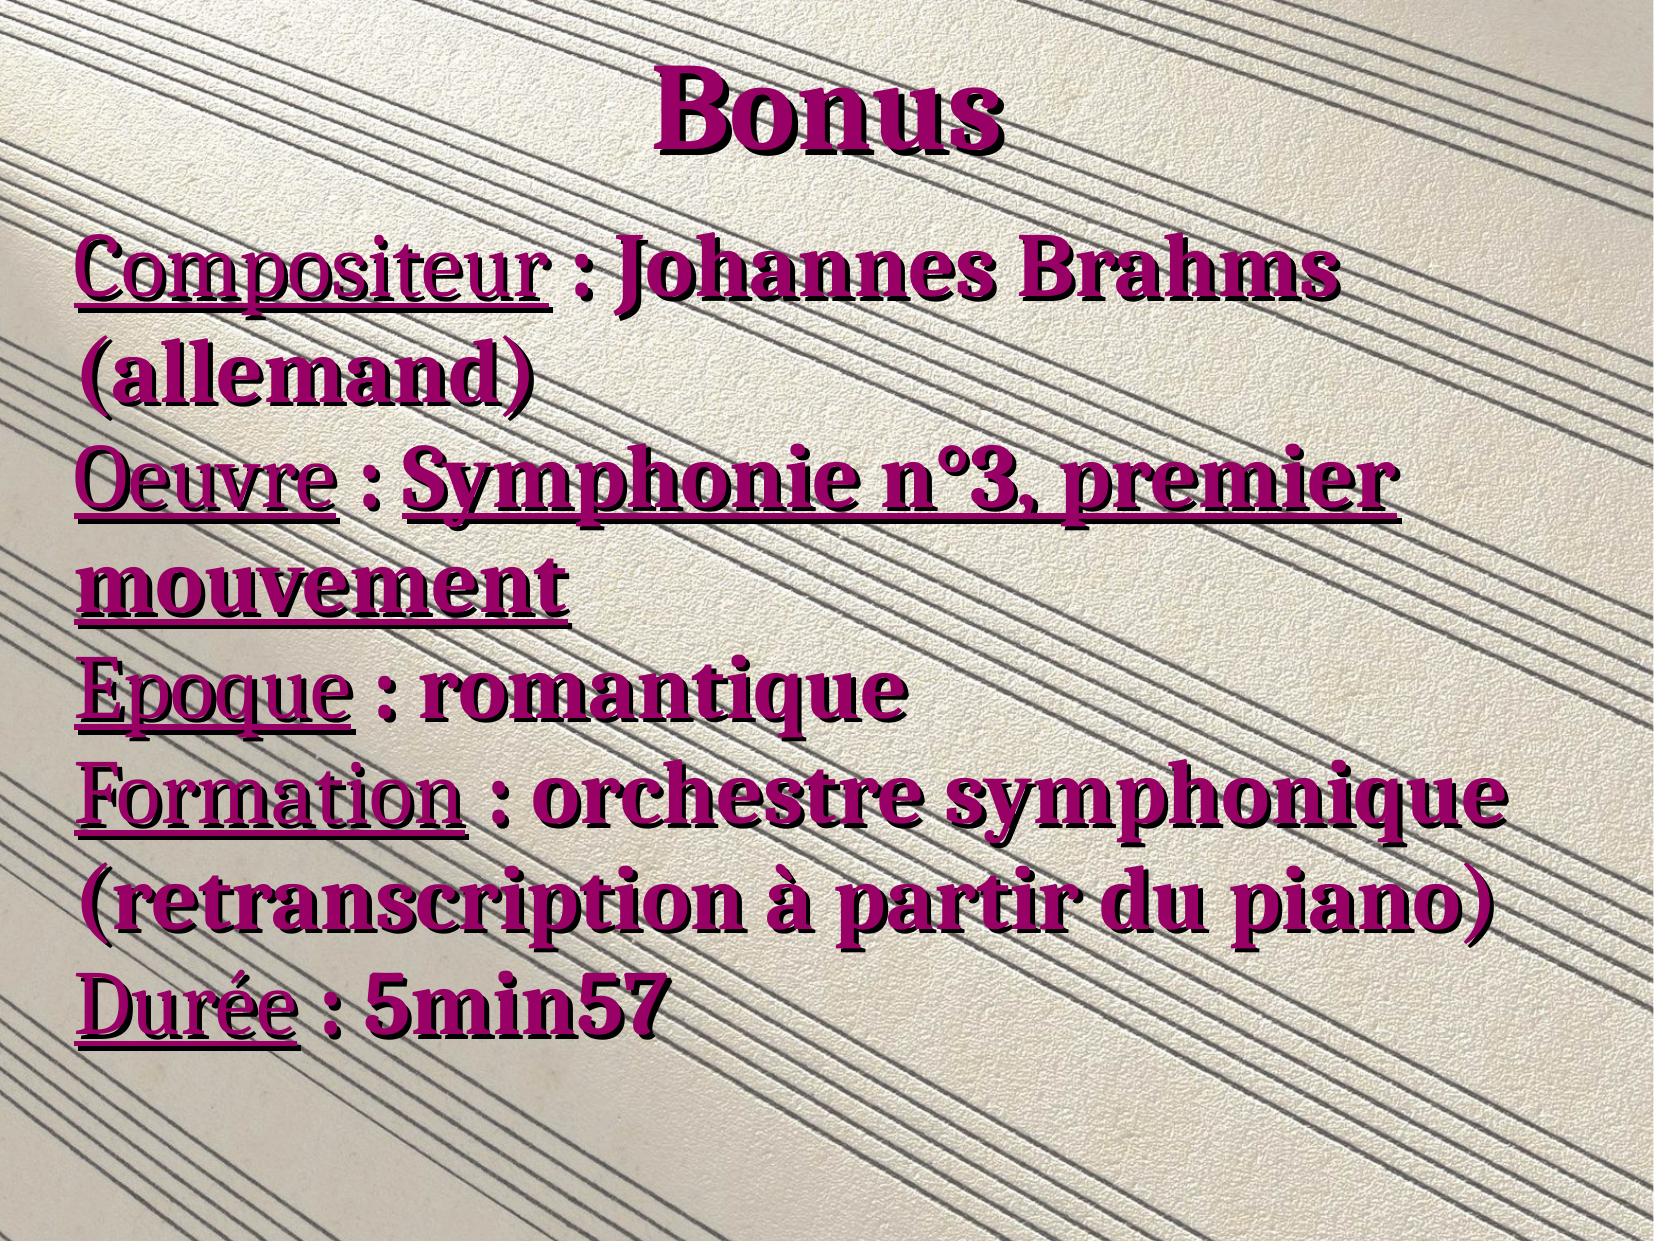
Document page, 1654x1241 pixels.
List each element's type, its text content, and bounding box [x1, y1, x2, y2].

text_box Bonus [442, 29, 1211, 384]
text_box Compositeur : Johannes Brahms (allemand) Oeuvre : Symphonie n°3, premier mouvement Epoque : romantique Formation : orchestre symphonique (retranscription à partir du piano) Durée : 5min57 [59, 206, 1654, 1241]
picture [0, 0, 1654, 1241]
